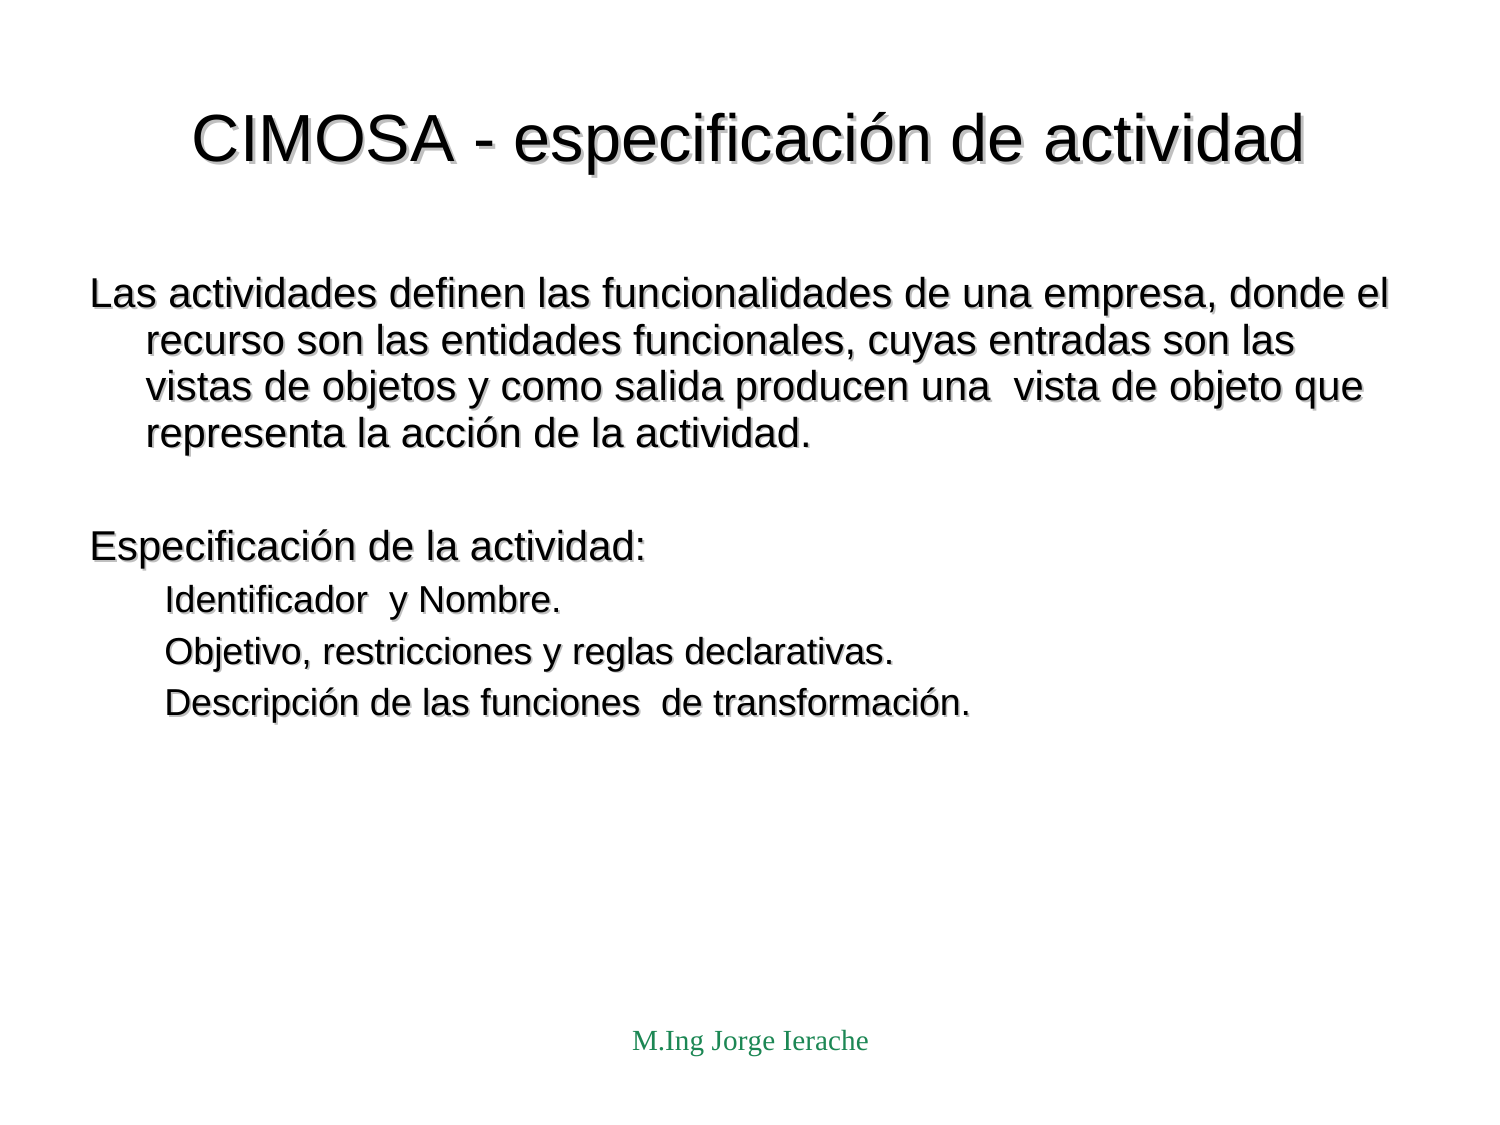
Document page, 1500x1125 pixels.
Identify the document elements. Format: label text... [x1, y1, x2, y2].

title CIMOSA - especificación de actividad [74, 44, 1425, 233]
list Las actividades definen las funcionalidades de una empresa, donde el recurso son las entidades funcionales, cuyas entradas son las vistas de objetos y como salida producen una vista de objeto que representa la acción de la actividad. Especificación de la actividad: Identificador y Nombre. Objetivo, restricciones y reglas declarativas. Descripción de las funciones de transformación. [74, 262, 1425, 1001]
